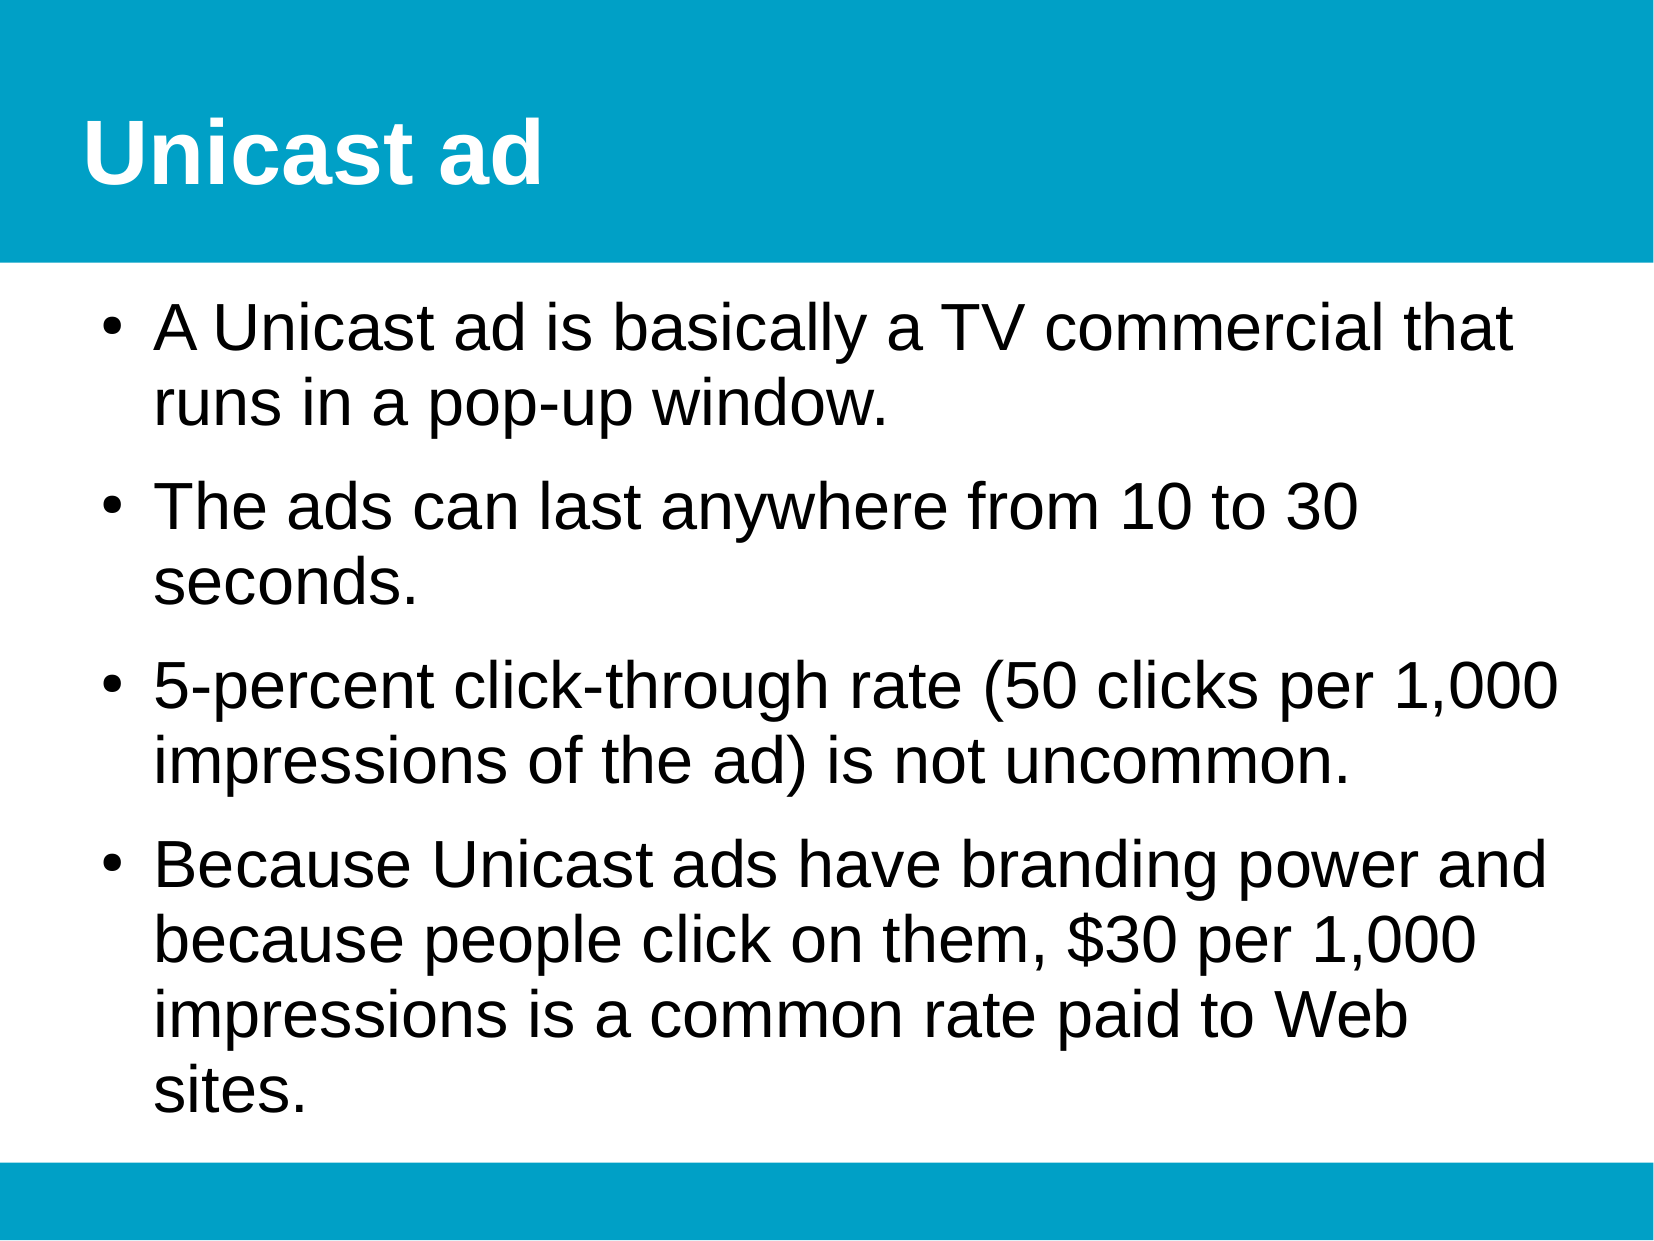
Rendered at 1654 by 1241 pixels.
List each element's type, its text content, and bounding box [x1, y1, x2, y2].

list A Unicast ad is basically a TV commercial that runs in a pop-up window. The ads can last anywhere from 10 to 30 seconds. 5-percent click-through rate (50 clicks per 1,000 impressions of the ad) is not uncommon. Because Unicast ads have branding power and because people click on them, $30 per 1,000 impressions is a common rate paid to Web sites. [82, 290, 1571, 1127]
title Unicast ad [82, 56, 1571, 250]
